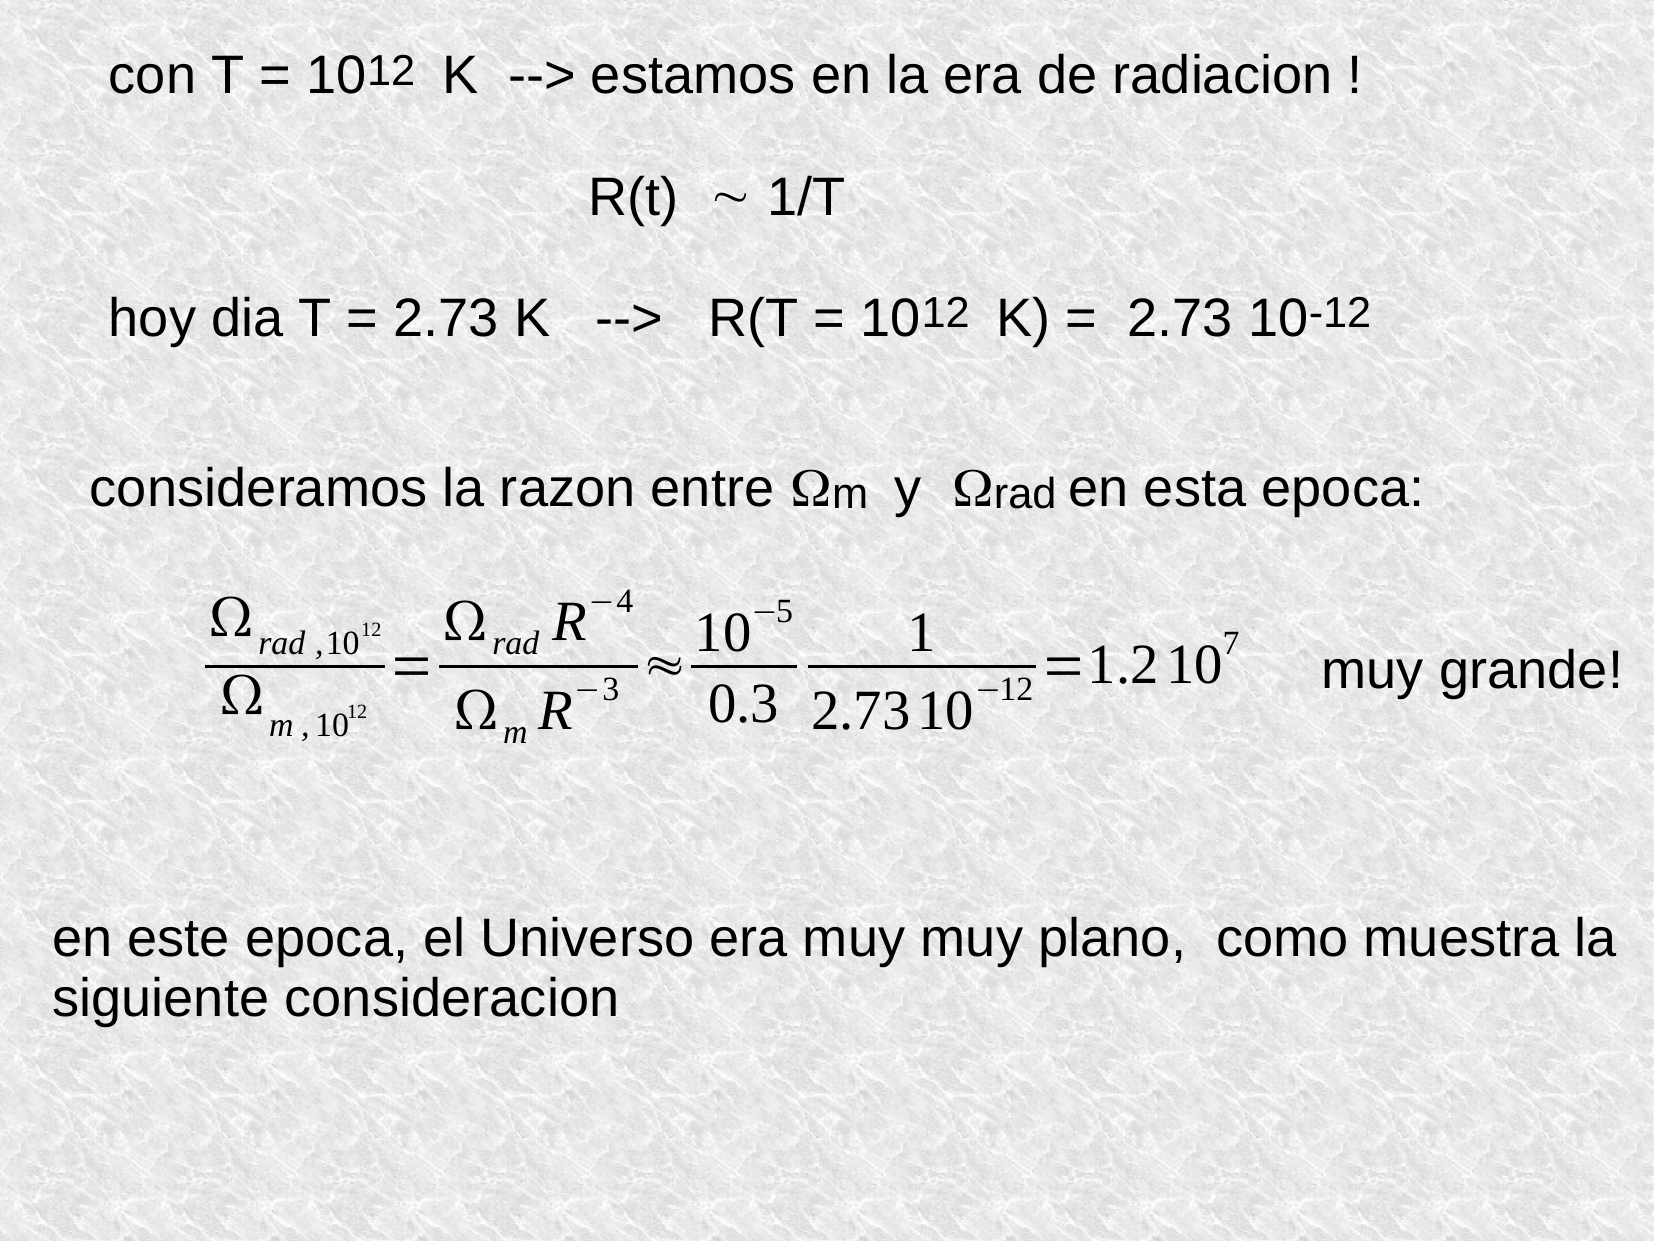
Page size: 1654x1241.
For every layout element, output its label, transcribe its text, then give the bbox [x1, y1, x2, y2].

chart [187, 583, 1253, 751]
text_box en este epoca, el Universo era muy muy plano, como muestra la siguiente consideracion [37, 900, 1481, 1112]
picture [0, 0, 1654, 1241]
text_box muy grande! [1306, 632, 1613, 713]
text_box con T = 1012 K --> estamos en la era de radiacion ! R(t)  1/T hoy dia T = 2.73 K --> R(T = 1012 K) = 2.73 10-12 [94, 37, 1313, 387]
text_box consideramos la razon entre m y rad en esta epoca: [75, 450, 1291, 543]
